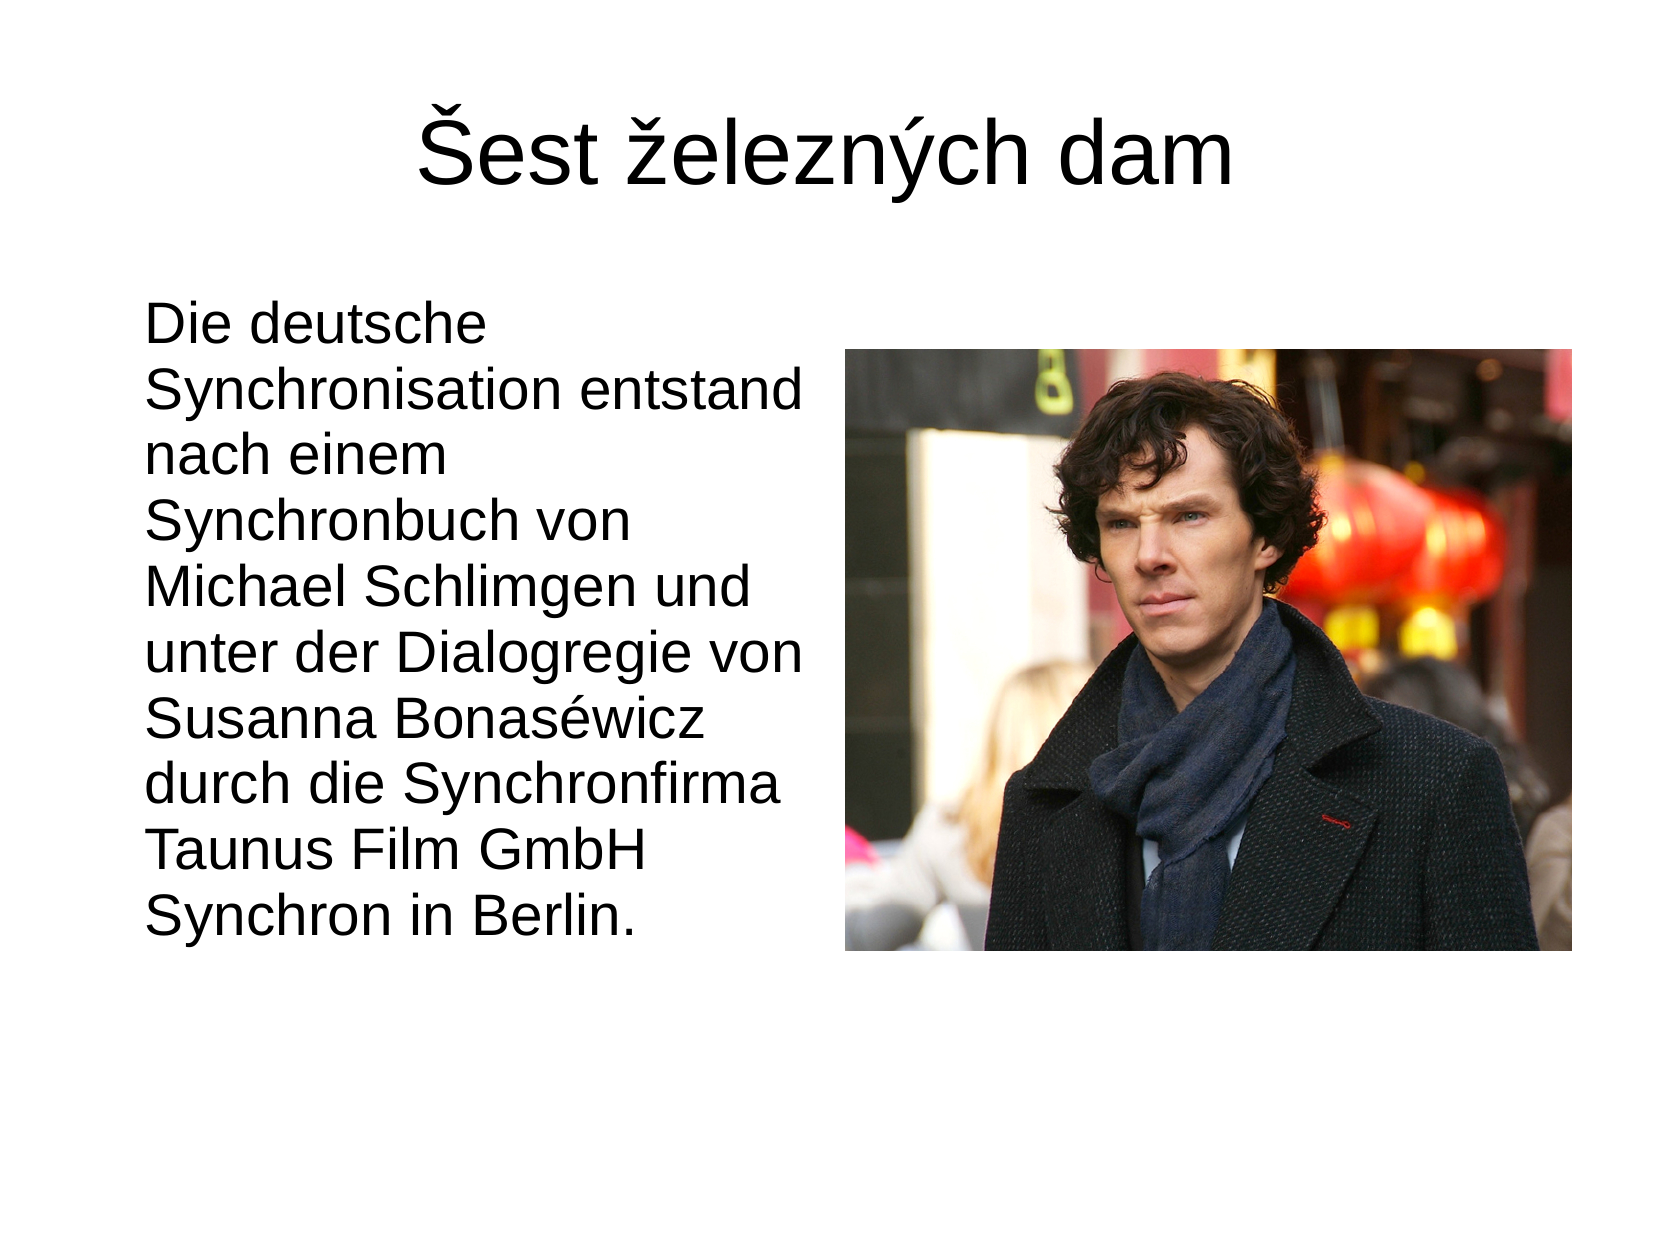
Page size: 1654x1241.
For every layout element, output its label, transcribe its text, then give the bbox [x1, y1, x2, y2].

picture [845, 349, 1572, 951]
title Šest železných dam [82, 49, 1571, 257]
list Die deutsche Synchronisation entstand nach einem Synchronbuch von Michael Schlimgen und unter der Dialogregie von Susanna Bonaséwicz durch die Synchronfirma Taunus Film GmbH Synchron in Berlin. [82, 290, 809, 1010]
